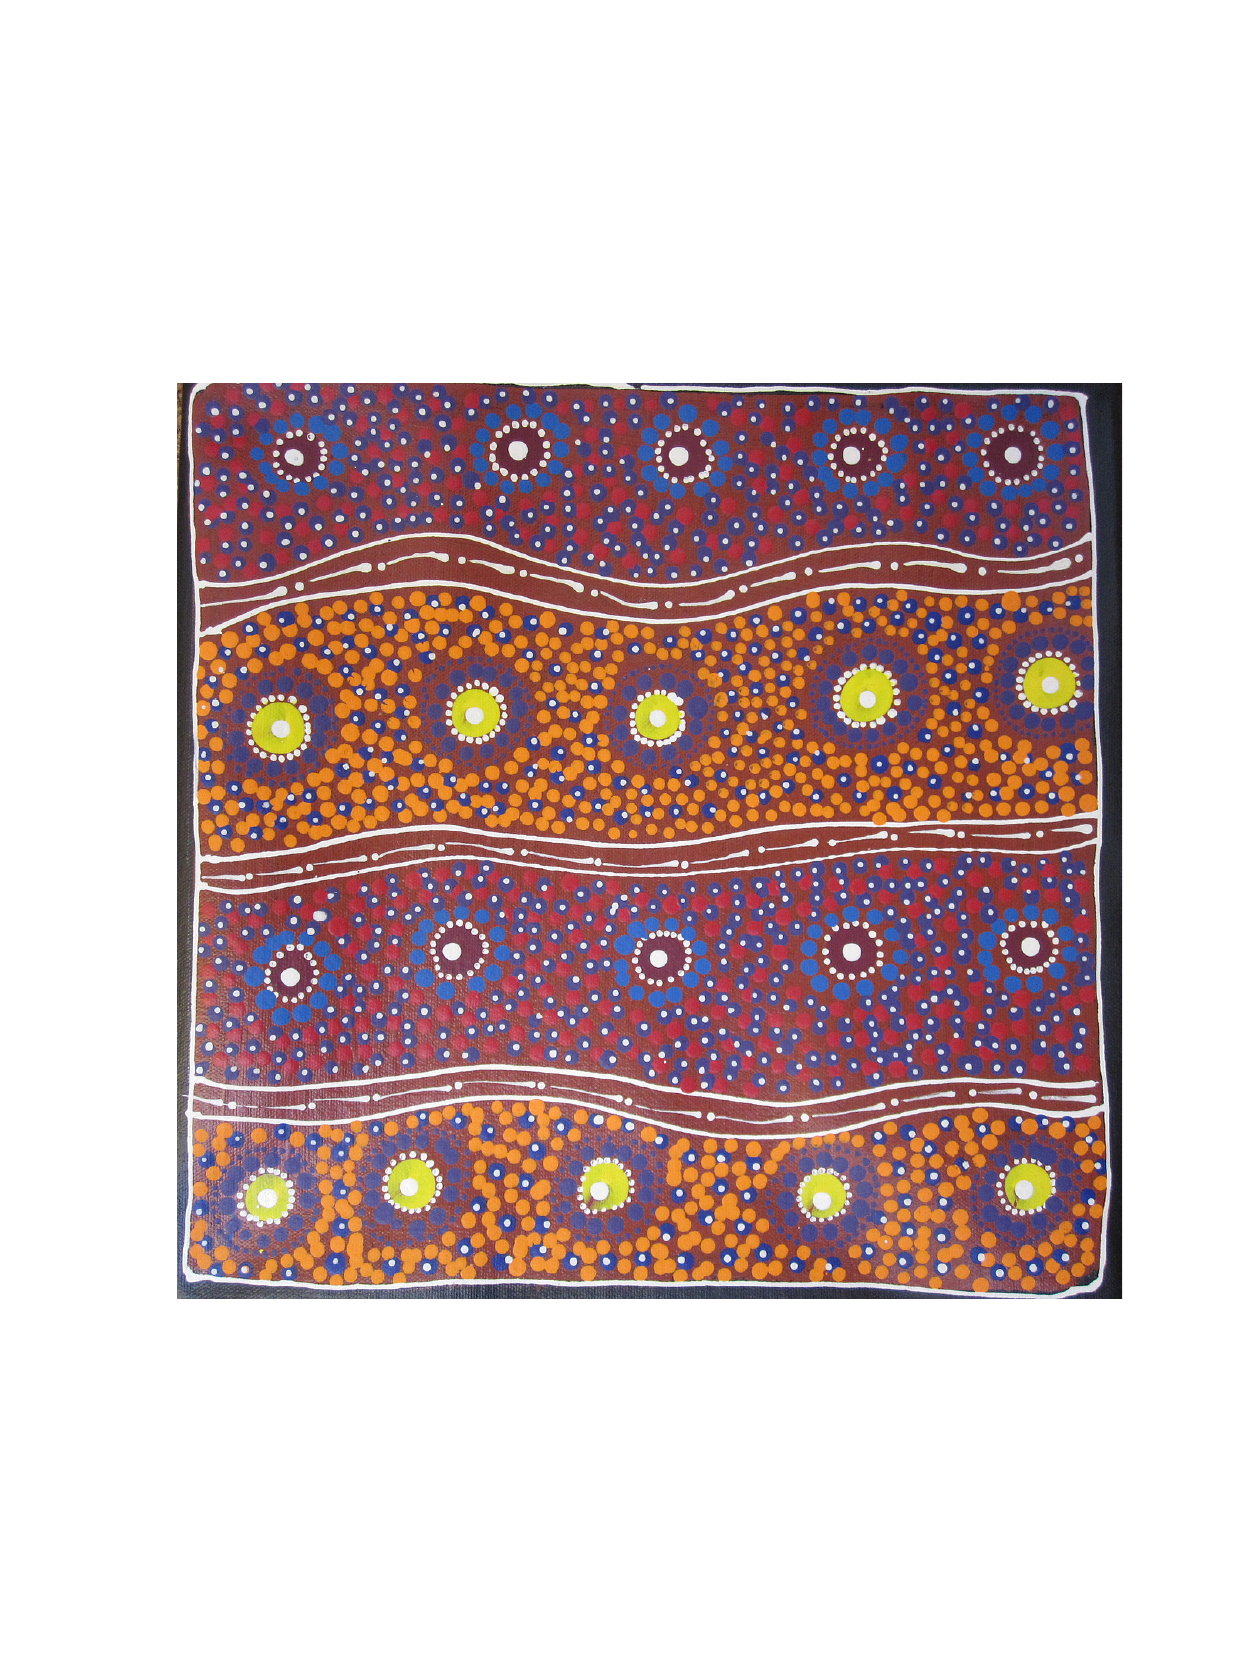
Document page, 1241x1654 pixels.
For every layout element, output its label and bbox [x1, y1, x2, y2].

picture [177, 383, 1123, 1299]
